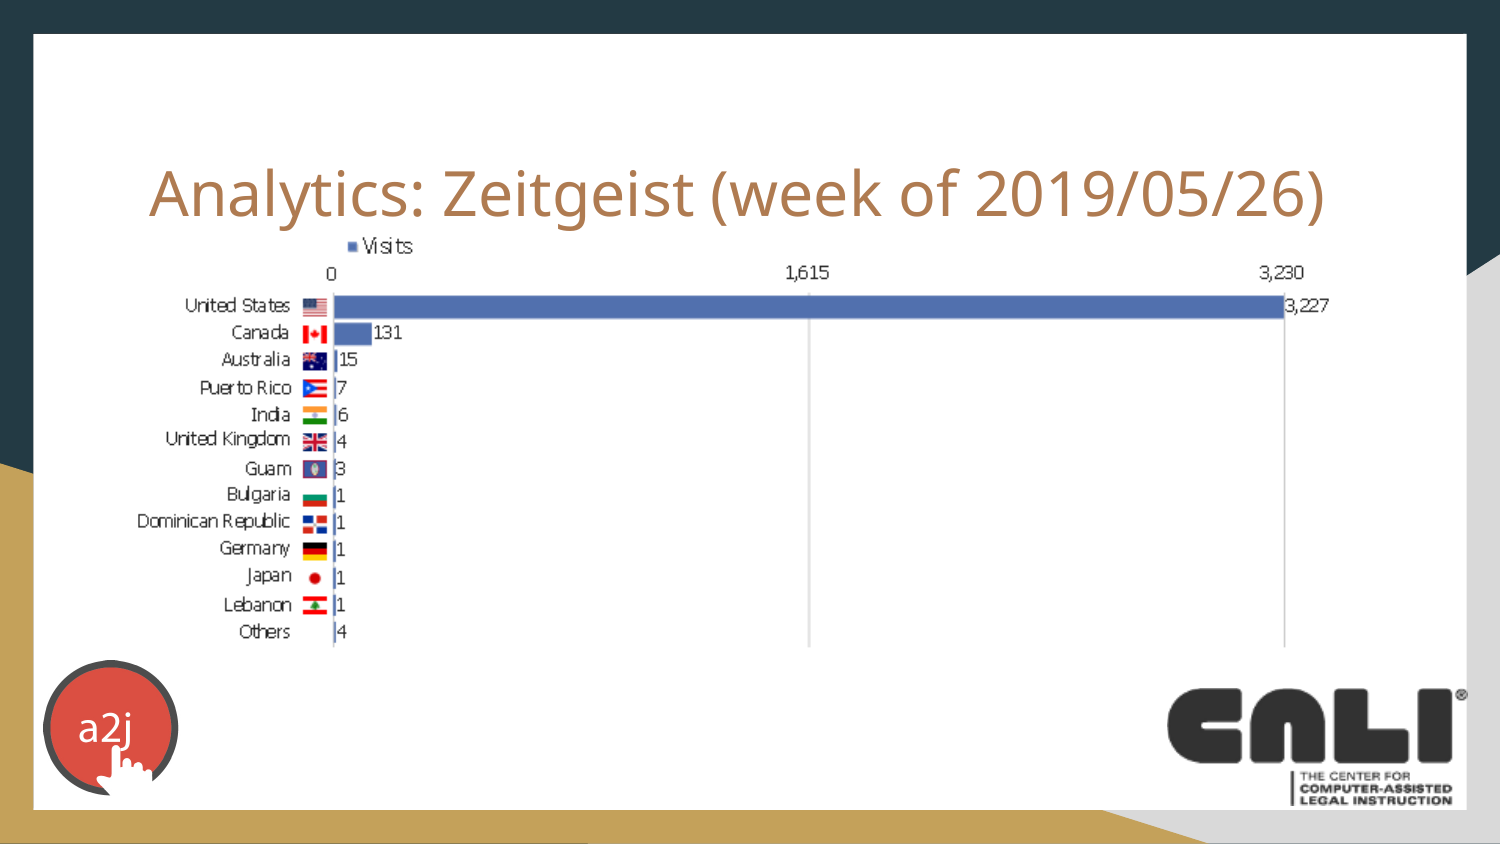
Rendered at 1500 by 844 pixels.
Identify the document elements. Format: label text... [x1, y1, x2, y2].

picture [43, 296, 1332, 806]
picture [1167, 688, 1468, 806]
title Analytics: Zeitgeist (week of 2019/05/26) [134, 138, 1366, 296]
